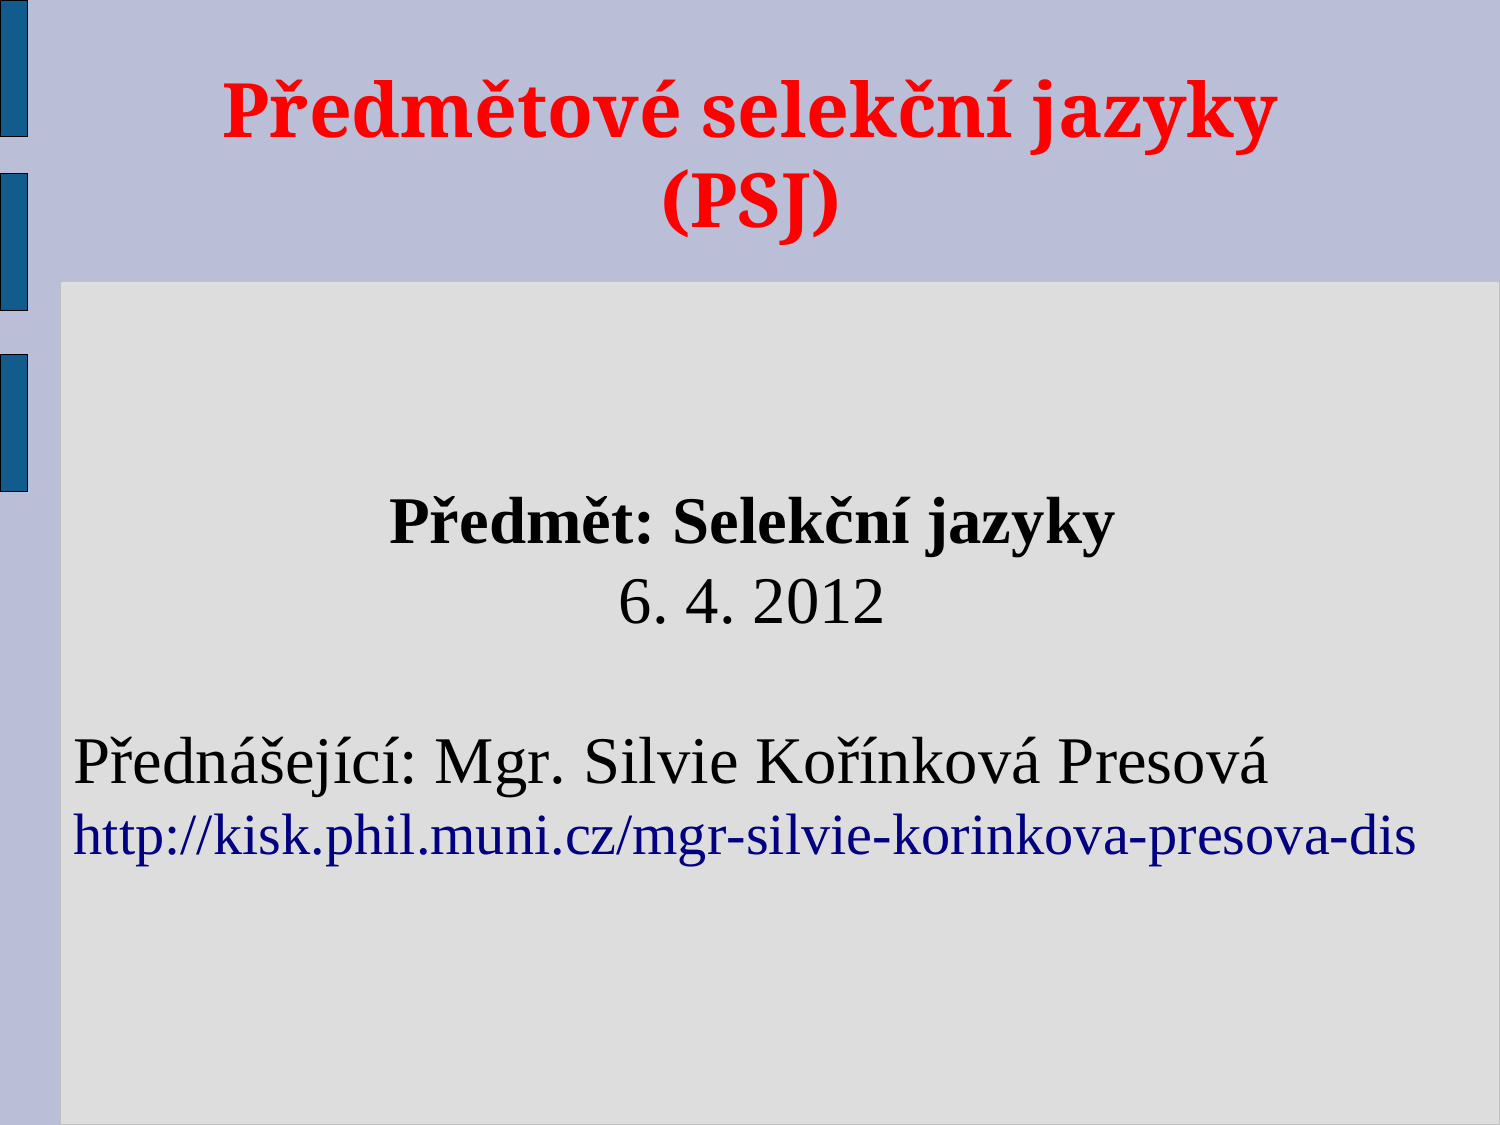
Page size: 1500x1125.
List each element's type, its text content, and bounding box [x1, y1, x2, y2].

subtitle Předmět: Selekční jazyky 6. 4. 2012 Přednášející: Mgr. Silvie Kořínková Presová http://kisk.phil.muni.cz/mgr-silvie-korinkova-presova-dis [59, 309, 1447, 1034]
title Předmětové selekční jazyky (PSJ) [110, 50, 1392, 254]
